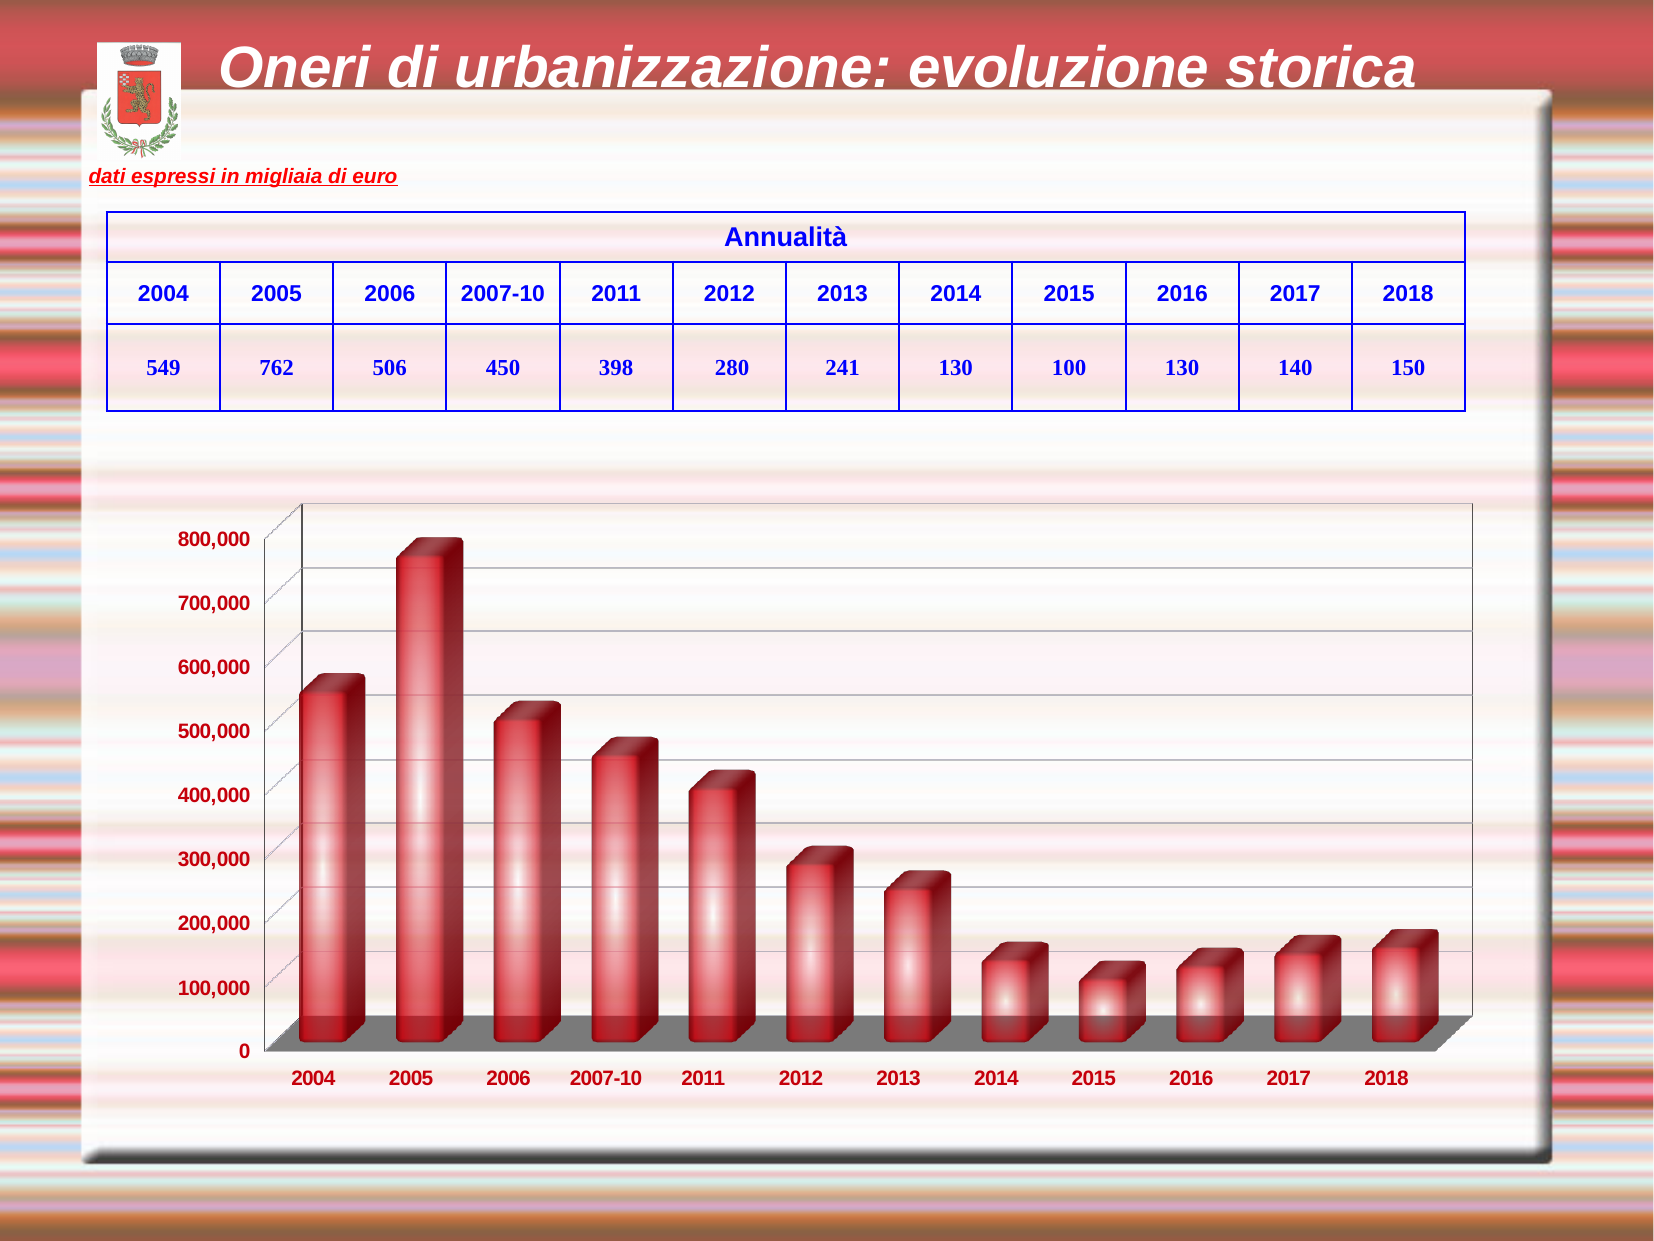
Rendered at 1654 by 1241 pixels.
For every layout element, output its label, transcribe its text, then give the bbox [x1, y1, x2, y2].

table_cell 2011 [561, 263, 672, 323]
table_cell 2005 [221, 263, 332, 323]
table_cell 549 [108, 325, 219, 410]
table_cell 2013 [787, 263, 898, 323]
table_cell 280 [674, 325, 785, 410]
table_cell 2016 [1127, 263, 1238, 323]
table_cell 130 [1127, 325, 1238, 410]
table_cell 150 [1353, 325, 1464, 410]
table_cell 398 [561, 325, 672, 410]
table_cell 2015 [1013, 263, 1125, 323]
table_cell 140 [1240, 325, 1351, 410]
table_cell 2004 [108, 263, 219, 323]
table_cell 100 [1013, 325, 1125, 410]
table_cell 2012 [674, 263, 785, 323]
chart [149, 491, 1502, 1103]
table_cell 2014 [900, 263, 1011, 323]
picture [0, 0, 1654, 1241]
table_cell 2006 [334, 263, 445, 323]
table_cell 2007-10 [447, 263, 559, 323]
table_cell 2017 [1240, 263, 1351, 323]
table_cell 2018 [1353, 263, 1464, 323]
table_cell 130 [900, 325, 1011, 410]
table_cell 762 [221, 325, 332, 410]
table_cell 241 [787, 325, 898, 410]
title Oneri di urbanizzazione: evoluzione storica dati espressi in migliaia di euro [88, 27, 1559, 261]
table_cell 450 [447, 325, 559, 410]
table_cell 506 [334, 325, 445, 410]
